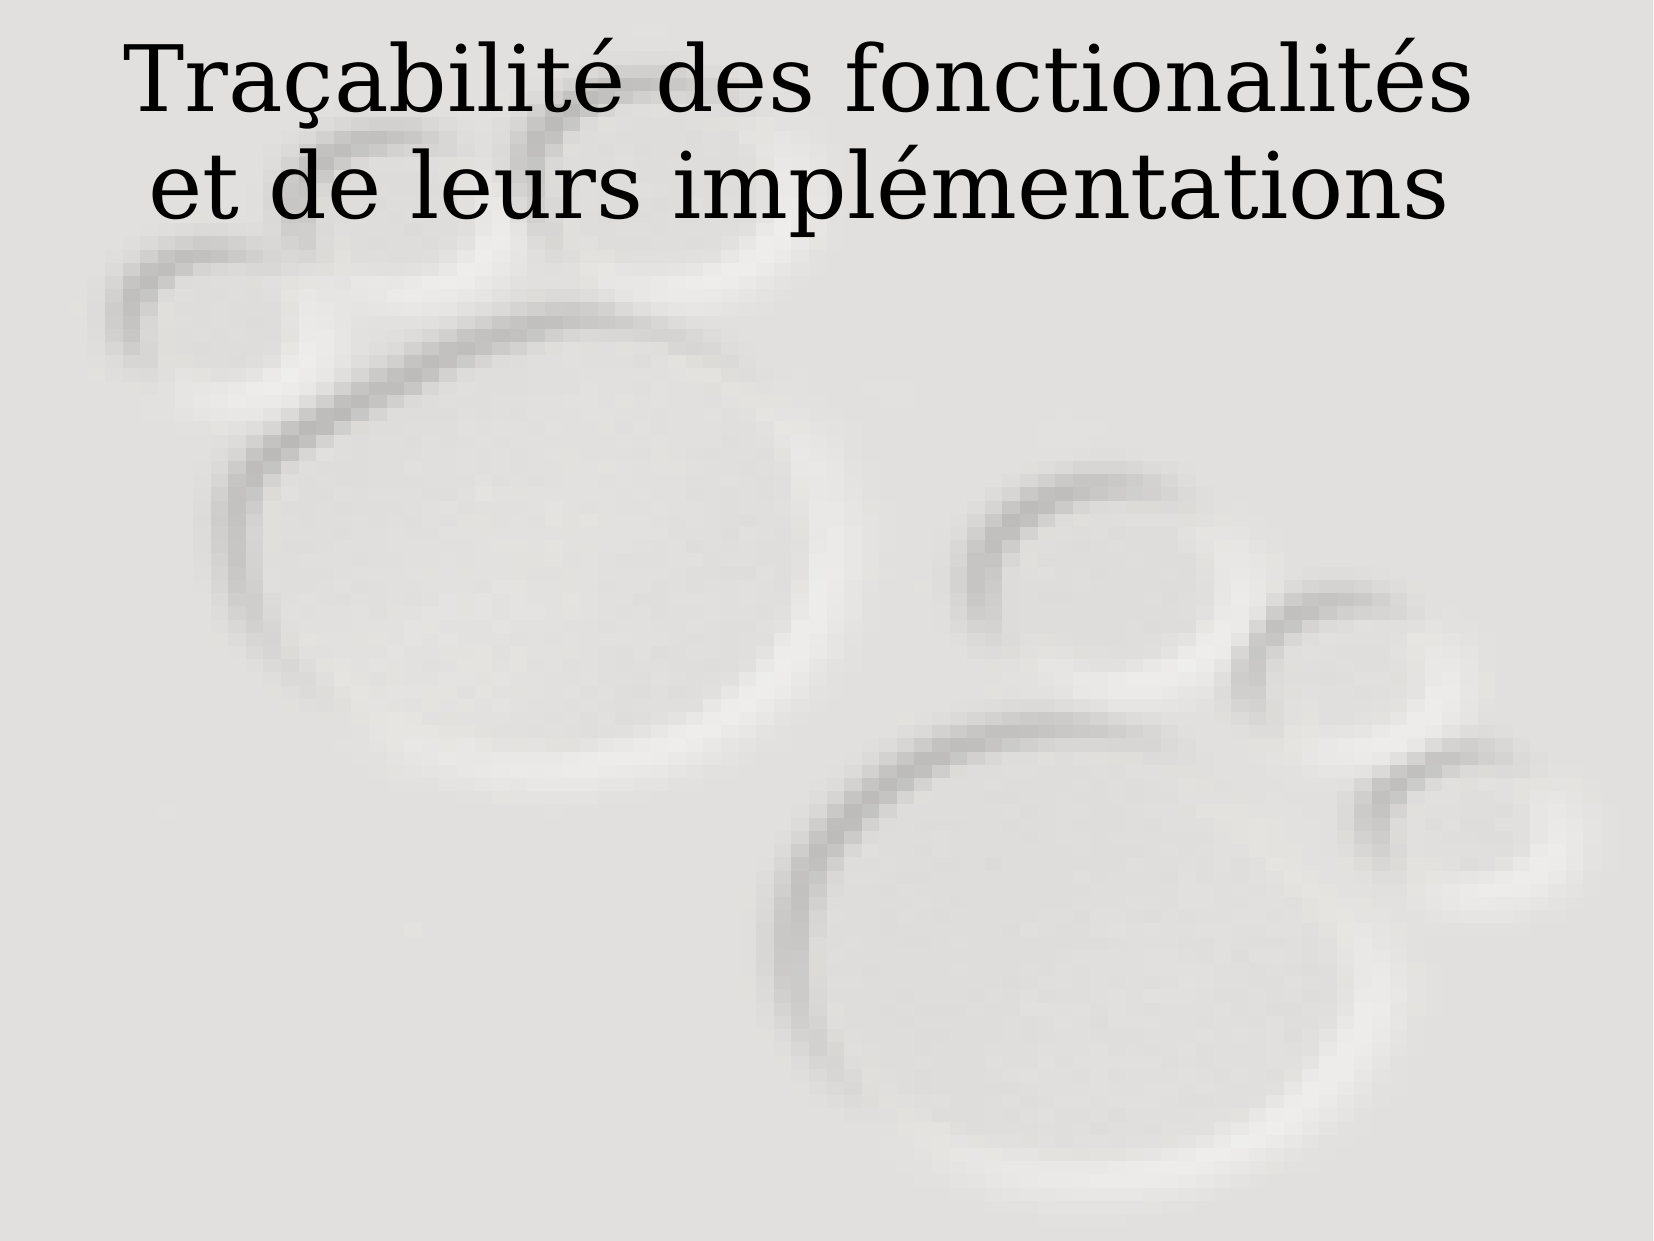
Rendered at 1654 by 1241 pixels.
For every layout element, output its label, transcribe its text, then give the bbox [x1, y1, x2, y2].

picture [0, 0, 1654, 1241]
title Traçabilité des fonctionalités et de leurs implémentations [93, 26, 1506, 241]
